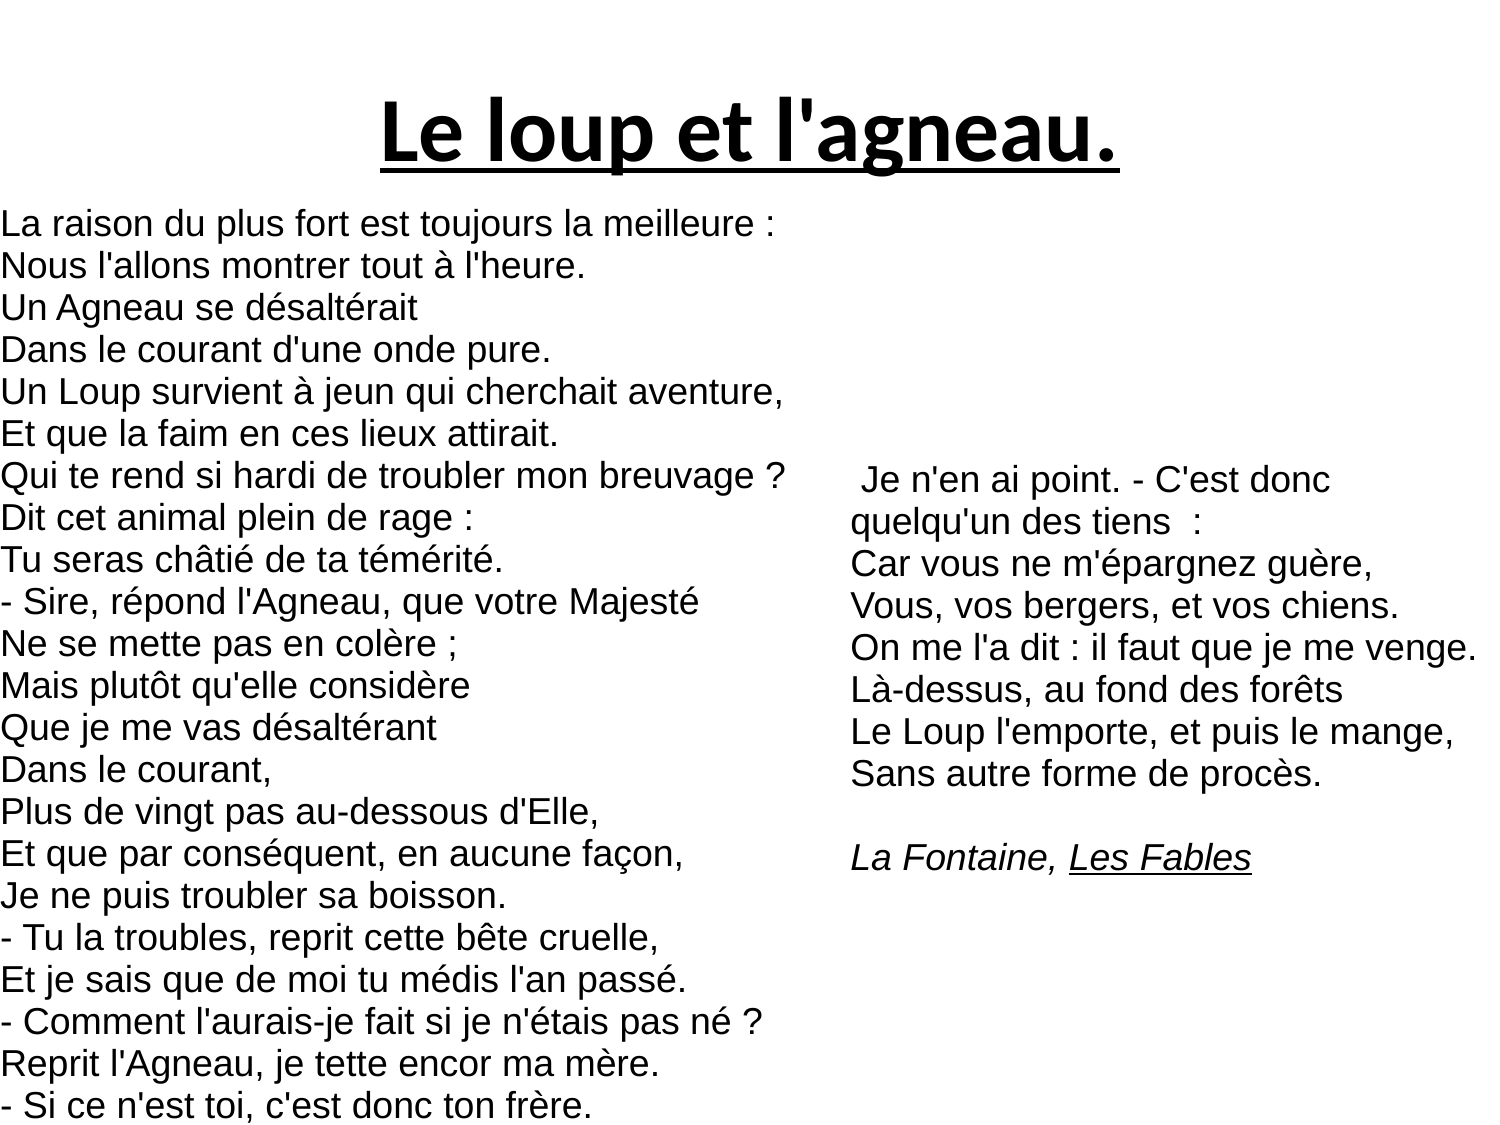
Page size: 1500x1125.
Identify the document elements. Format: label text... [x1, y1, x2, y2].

title Le loup et l'agneau. [75, 44, 1425, 233]
subtitle La raison du plus fort est toujours la meilleure : Nous l'allons montrer tout à l'heure. Un Agneau se désaltérait Dans le courant d'une onde pure. Un Loup survient à jeun qui cherchait aventure, Et que la faim en ces lieux attirait. Qui te rend si hardi de troubler mon breuvage ? Dit cet animal plein de rage : Tu seras châtié de ta témérité. - Sire, répond l'Agneau, que votre Majesté Ne se mette pas en colère ; Mais plutôt qu'elle considère Que je me vas désaltérant Dans le courant, Plus de vingt pas au-dessous d'Elle, Et que par conséquent, en aucune façon, Je ne puis troubler sa boisson. - Tu la troubles, reprit cette bête cruelle, Et je sais que de moi tu médis l'an passé. - Comment l'aurais-je fait si je n'étais pas né ? Reprit l'Agneau, je tette encor ma mère. - Si ce n'est toi, c'est donc ton frère. - [0, 202, 792, 1125]
text_box Je n'en ai point. - C'est donc quelqu'un des tiens : Car vous ne m'épargnez guère, Vous, vos bergers, et vos chiens. On me l'a dit : il faut que je me venge. Là-dessus, au fond des forêts Le Loup l'emporte, et puis le mange, Sans autre forme de procès. La Fontaine, Les Fables [850, 212, 1500, 1125]
